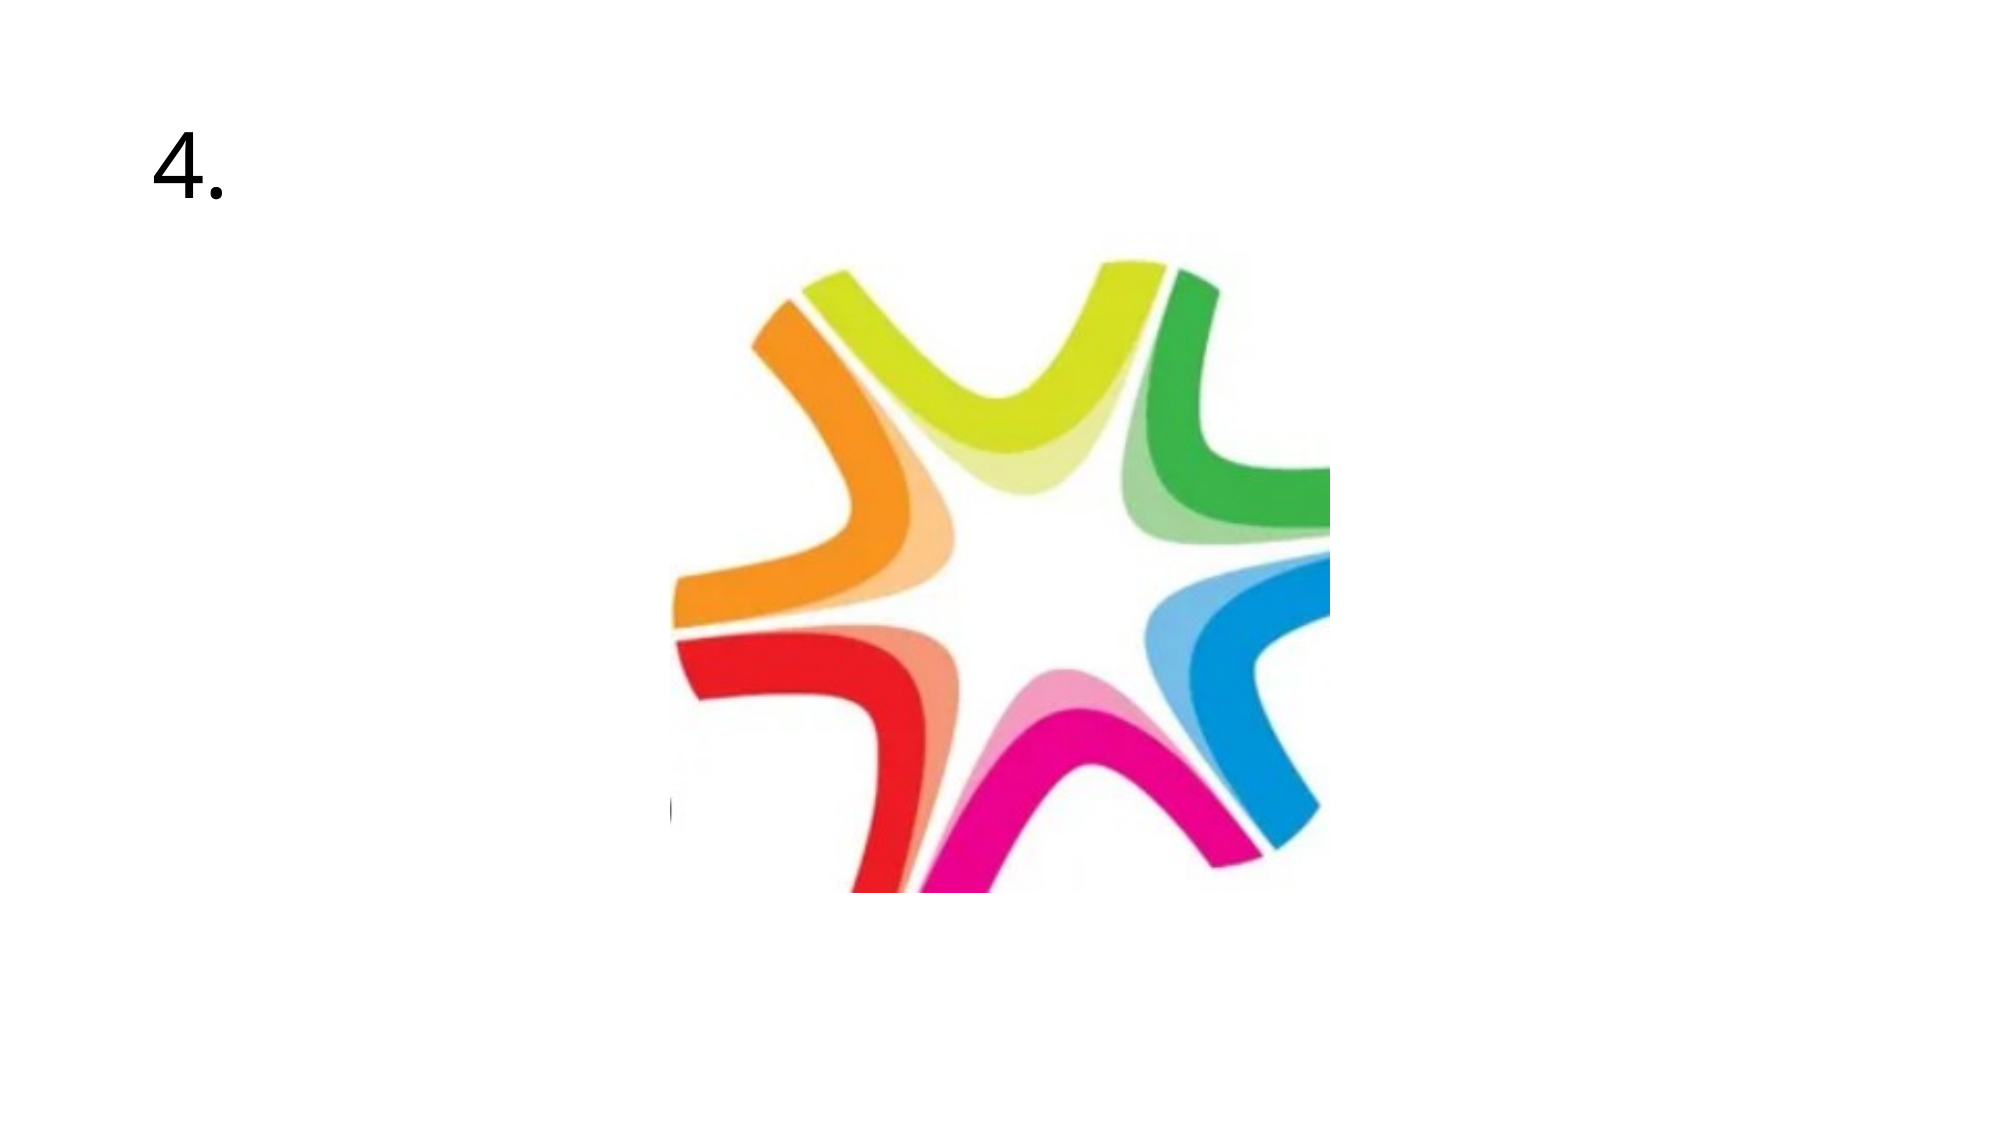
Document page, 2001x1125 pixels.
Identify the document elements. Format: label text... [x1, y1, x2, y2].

picture [670, 232, 1330, 893]
title 4. [137, 59, 1863, 278]
